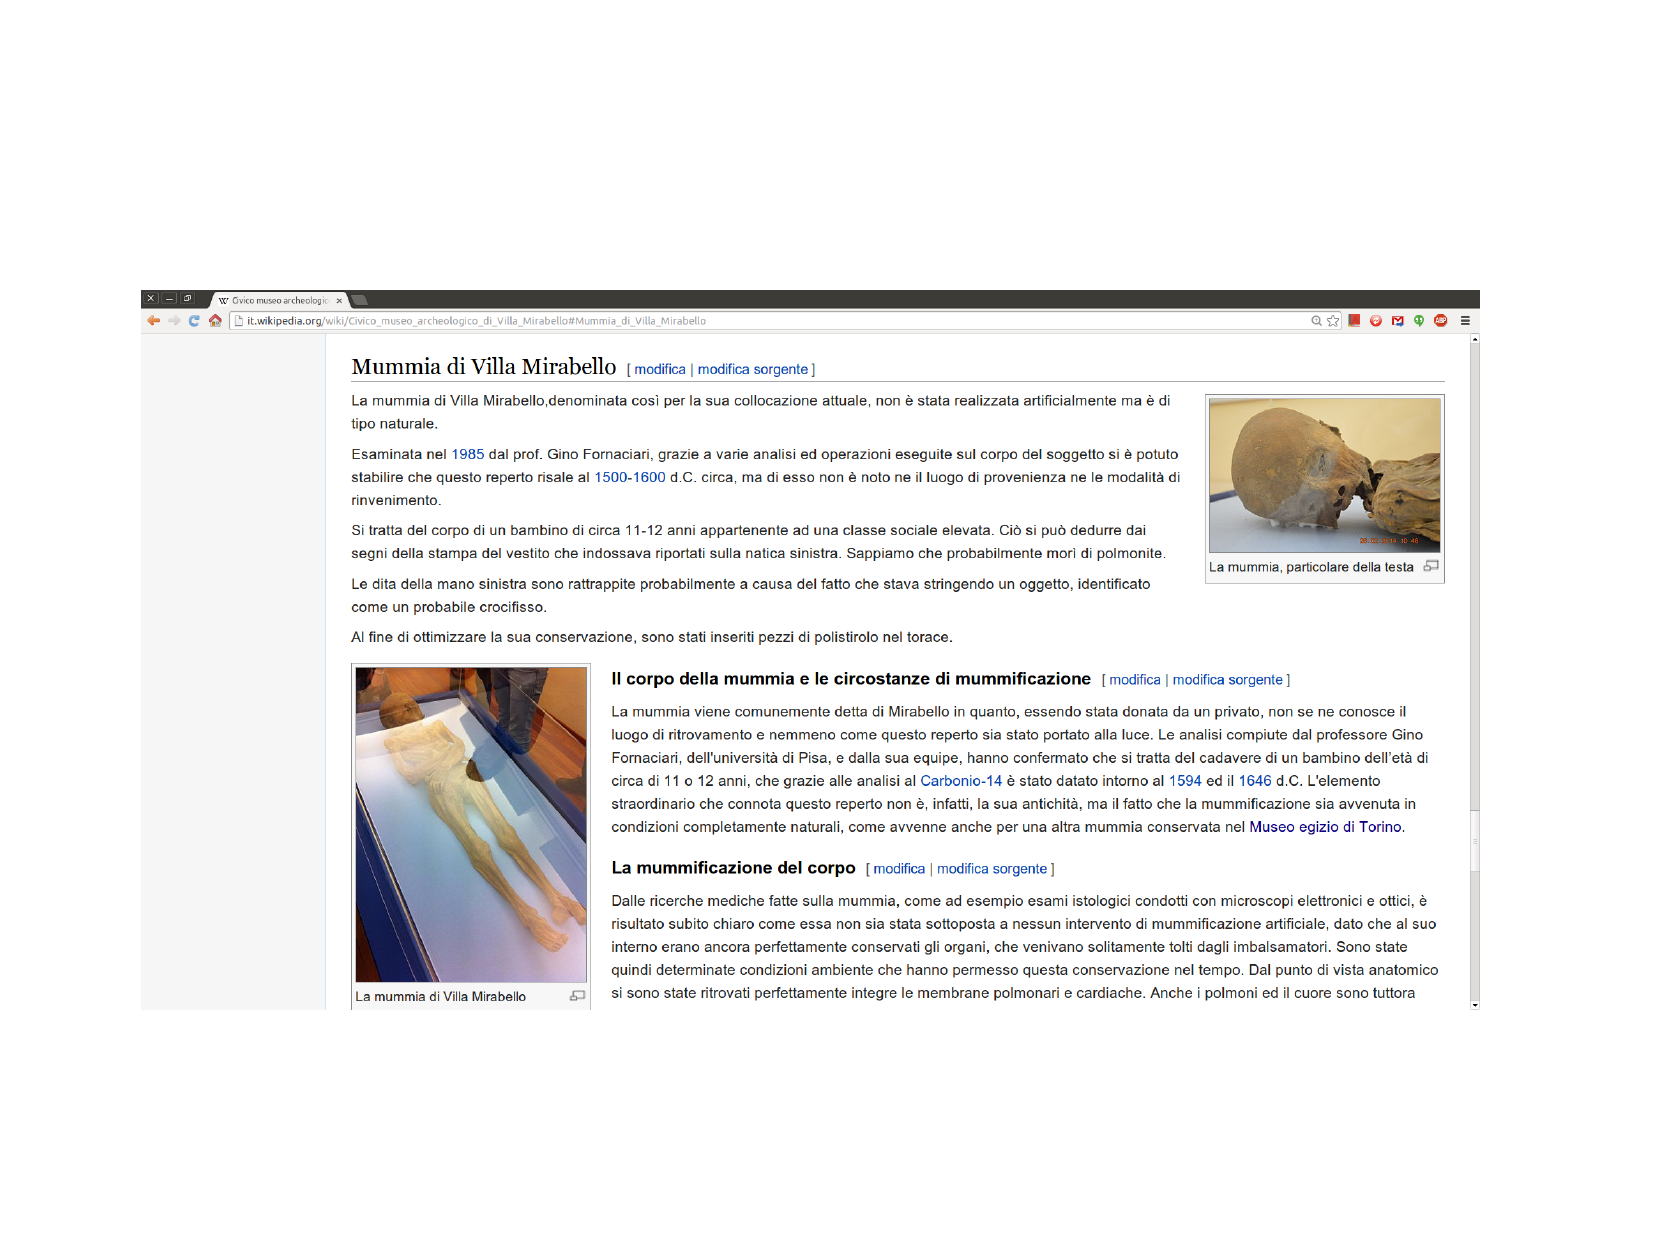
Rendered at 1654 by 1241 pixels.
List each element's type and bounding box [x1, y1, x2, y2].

picture [141, 290, 1480, 1010]
